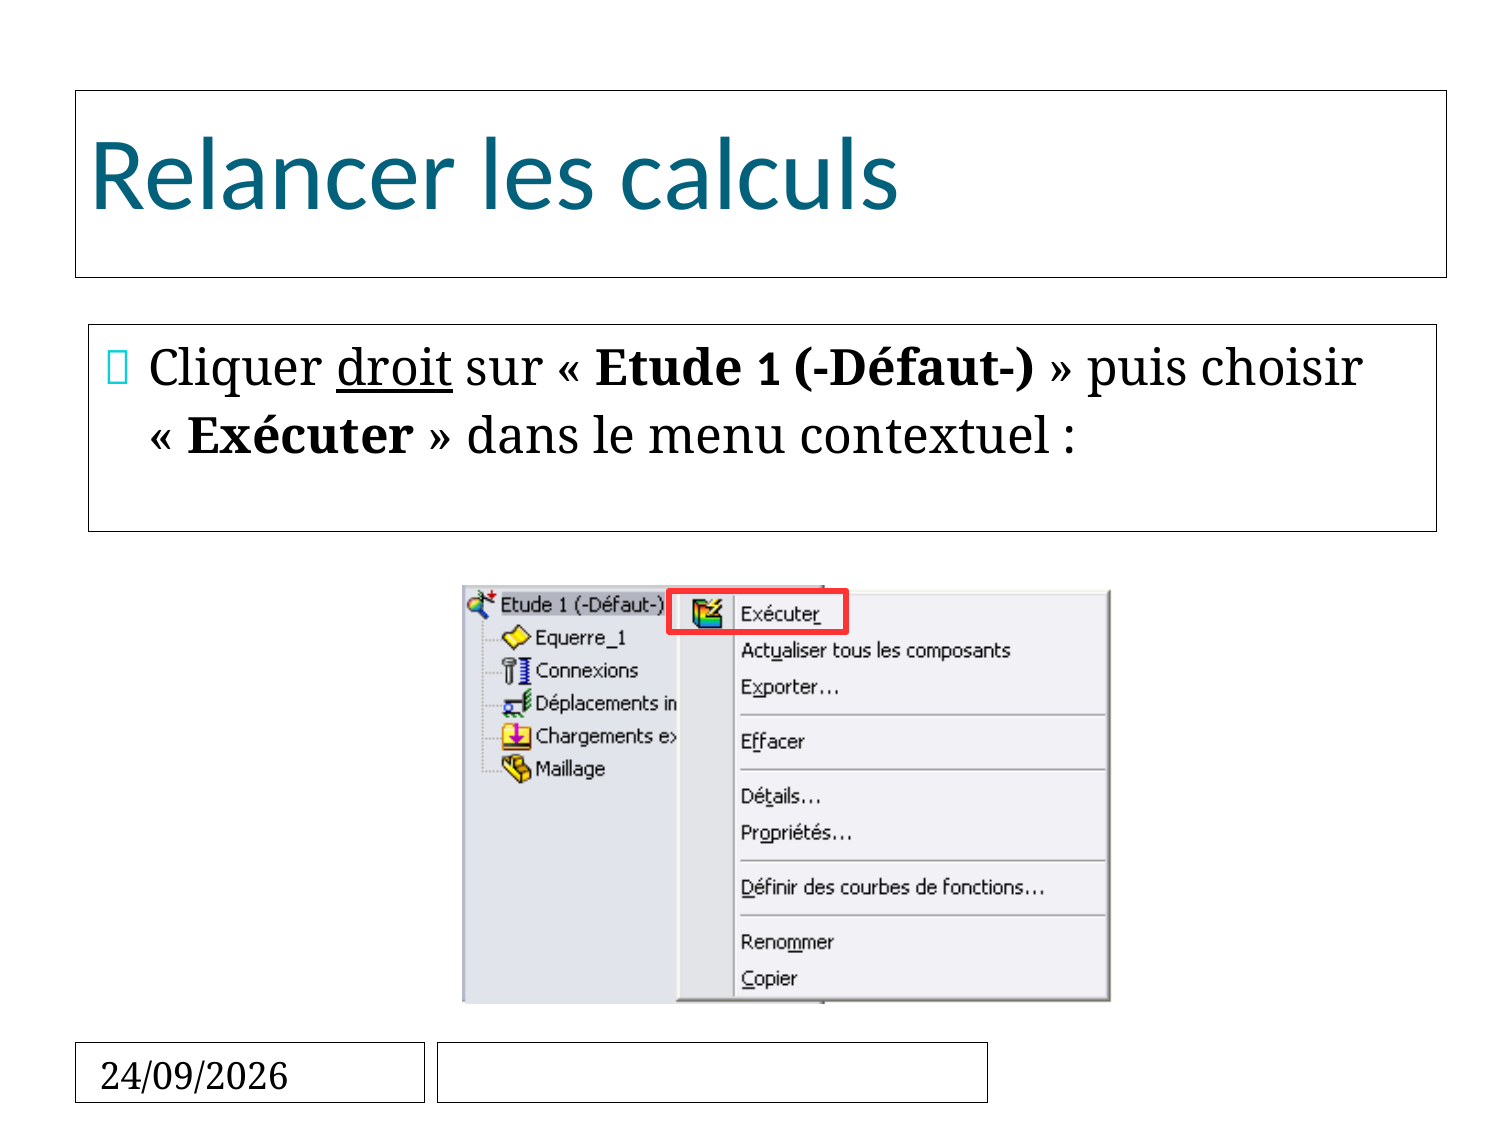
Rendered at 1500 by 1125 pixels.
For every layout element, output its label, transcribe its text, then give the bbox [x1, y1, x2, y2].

list Cliquer droit sur « Etude 1 (-Défaut-) » puis choisir « Exécuter » dans le menu contextuel : [88, 324, 1437, 532]
picture [462, 585, 1113, 1004]
title Relancer les calculs [75, 90, 1447, 278]
